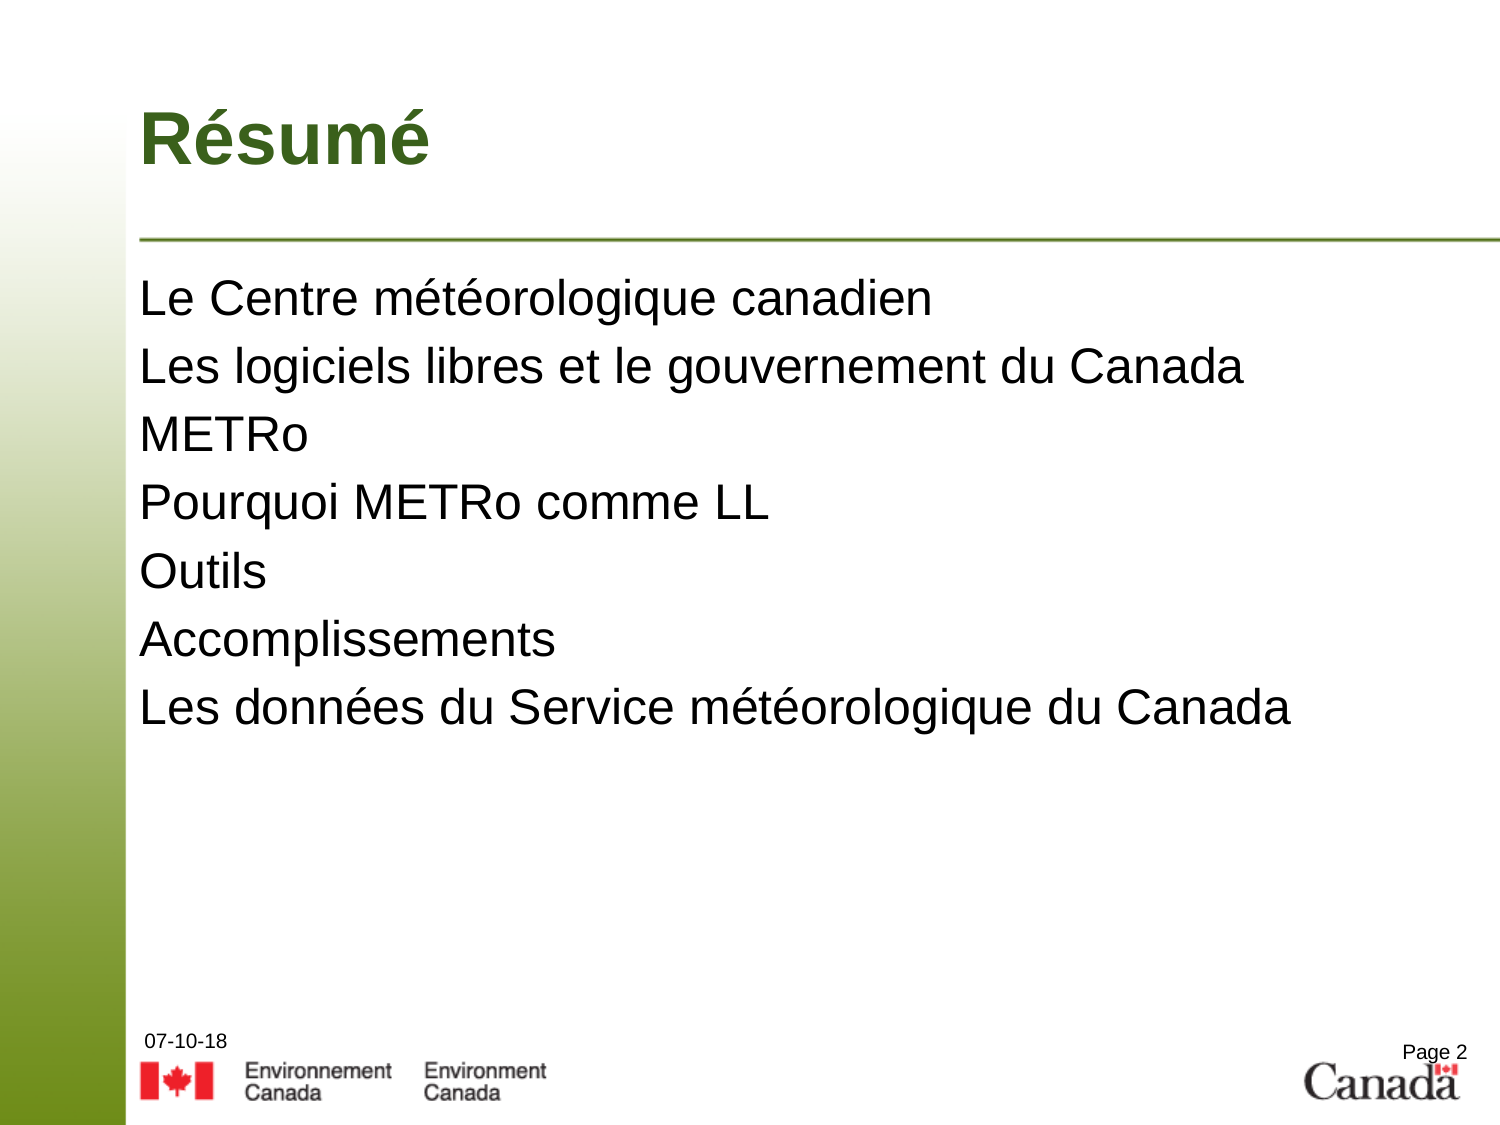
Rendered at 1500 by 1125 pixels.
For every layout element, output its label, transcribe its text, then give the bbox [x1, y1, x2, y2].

list Le Centre météorologique canadien Les logiciels libres et le gouvernement du Canada METRo Pourquoi METRo comme LL Outils Accomplissements Les données du Service météorologique du Canada [125, 262, 1463, 1026]
picture [0, 0, 1500, 1125]
title Résumé [125, 45, 1463, 233]
